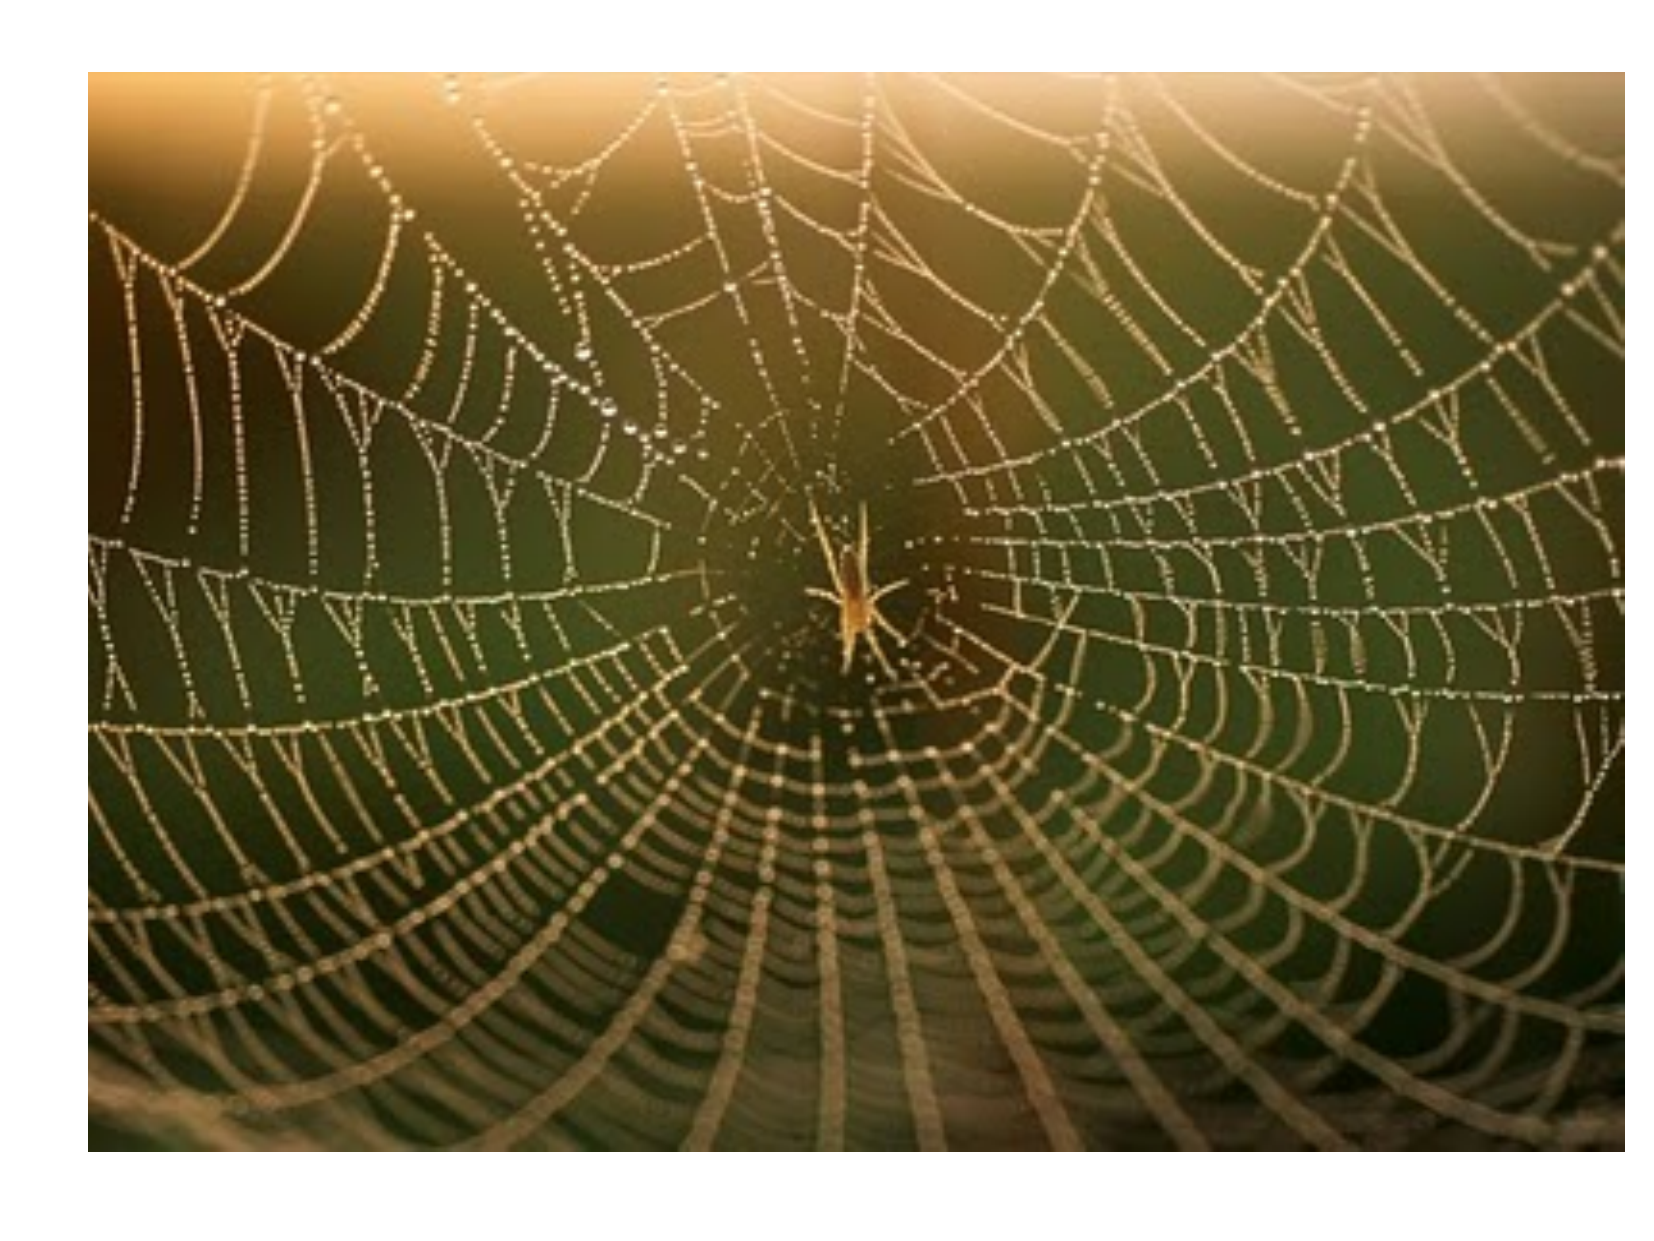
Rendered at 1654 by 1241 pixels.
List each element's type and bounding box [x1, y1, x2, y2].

picture [88, 72, 1625, 1152]
